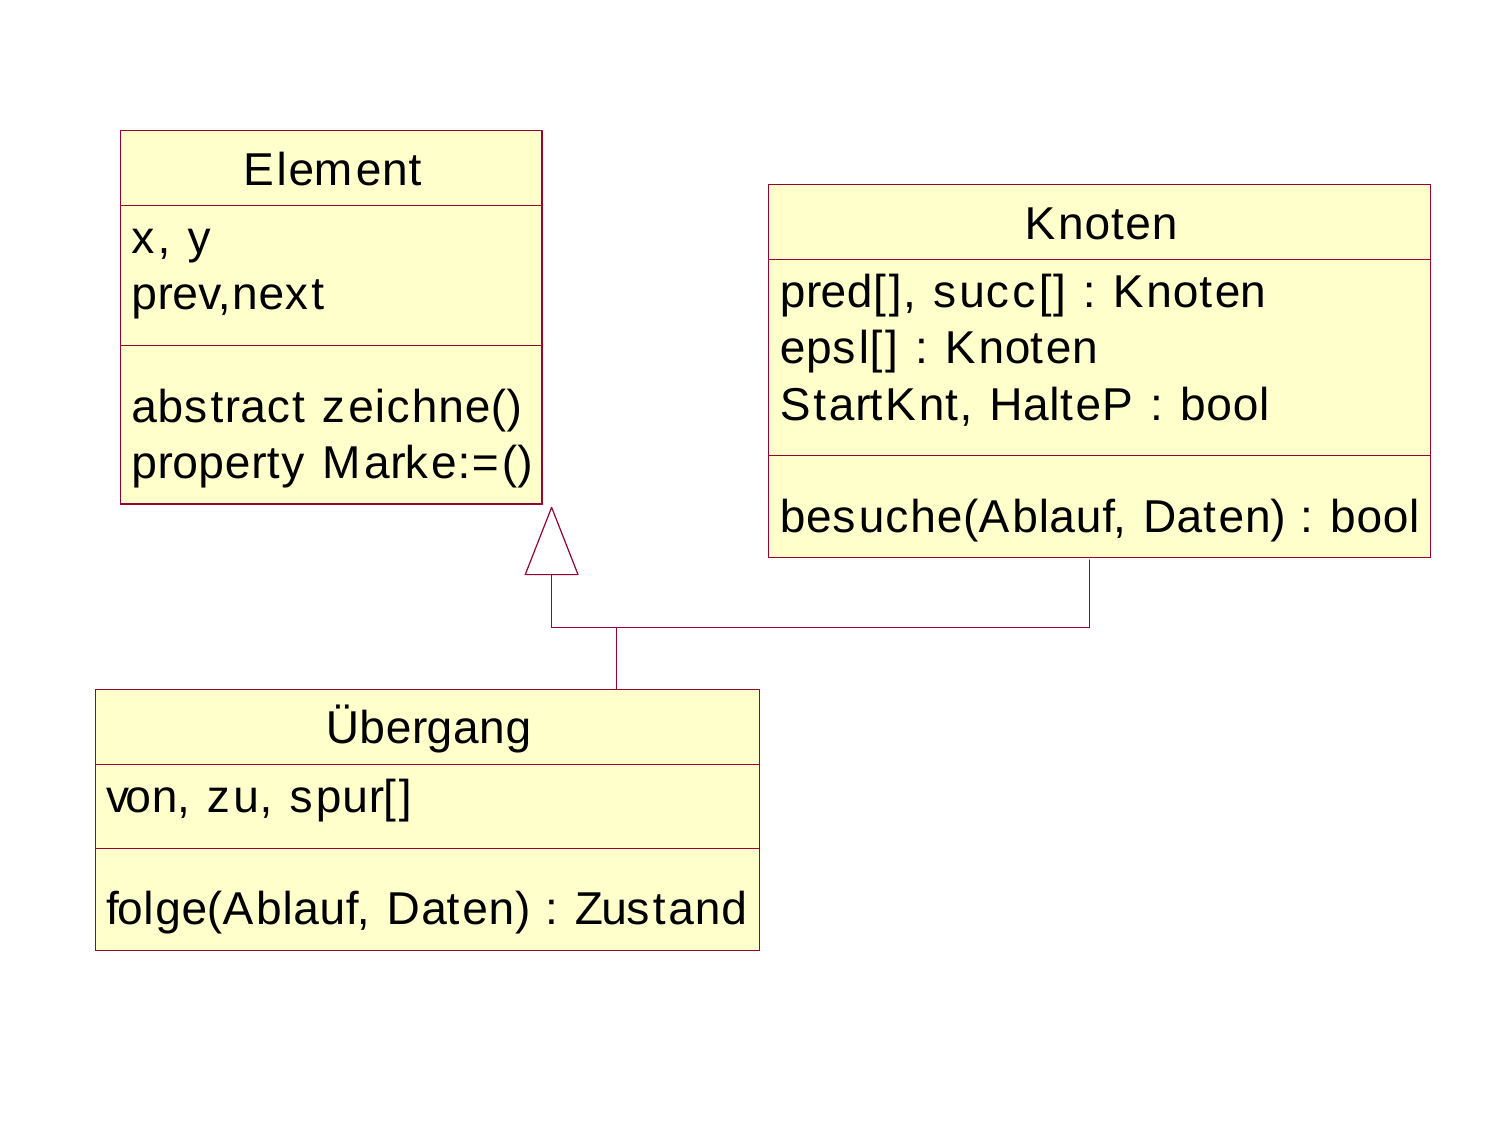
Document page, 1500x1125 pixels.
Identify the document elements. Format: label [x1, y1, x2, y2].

picture [29, 90, 1500, 998]
